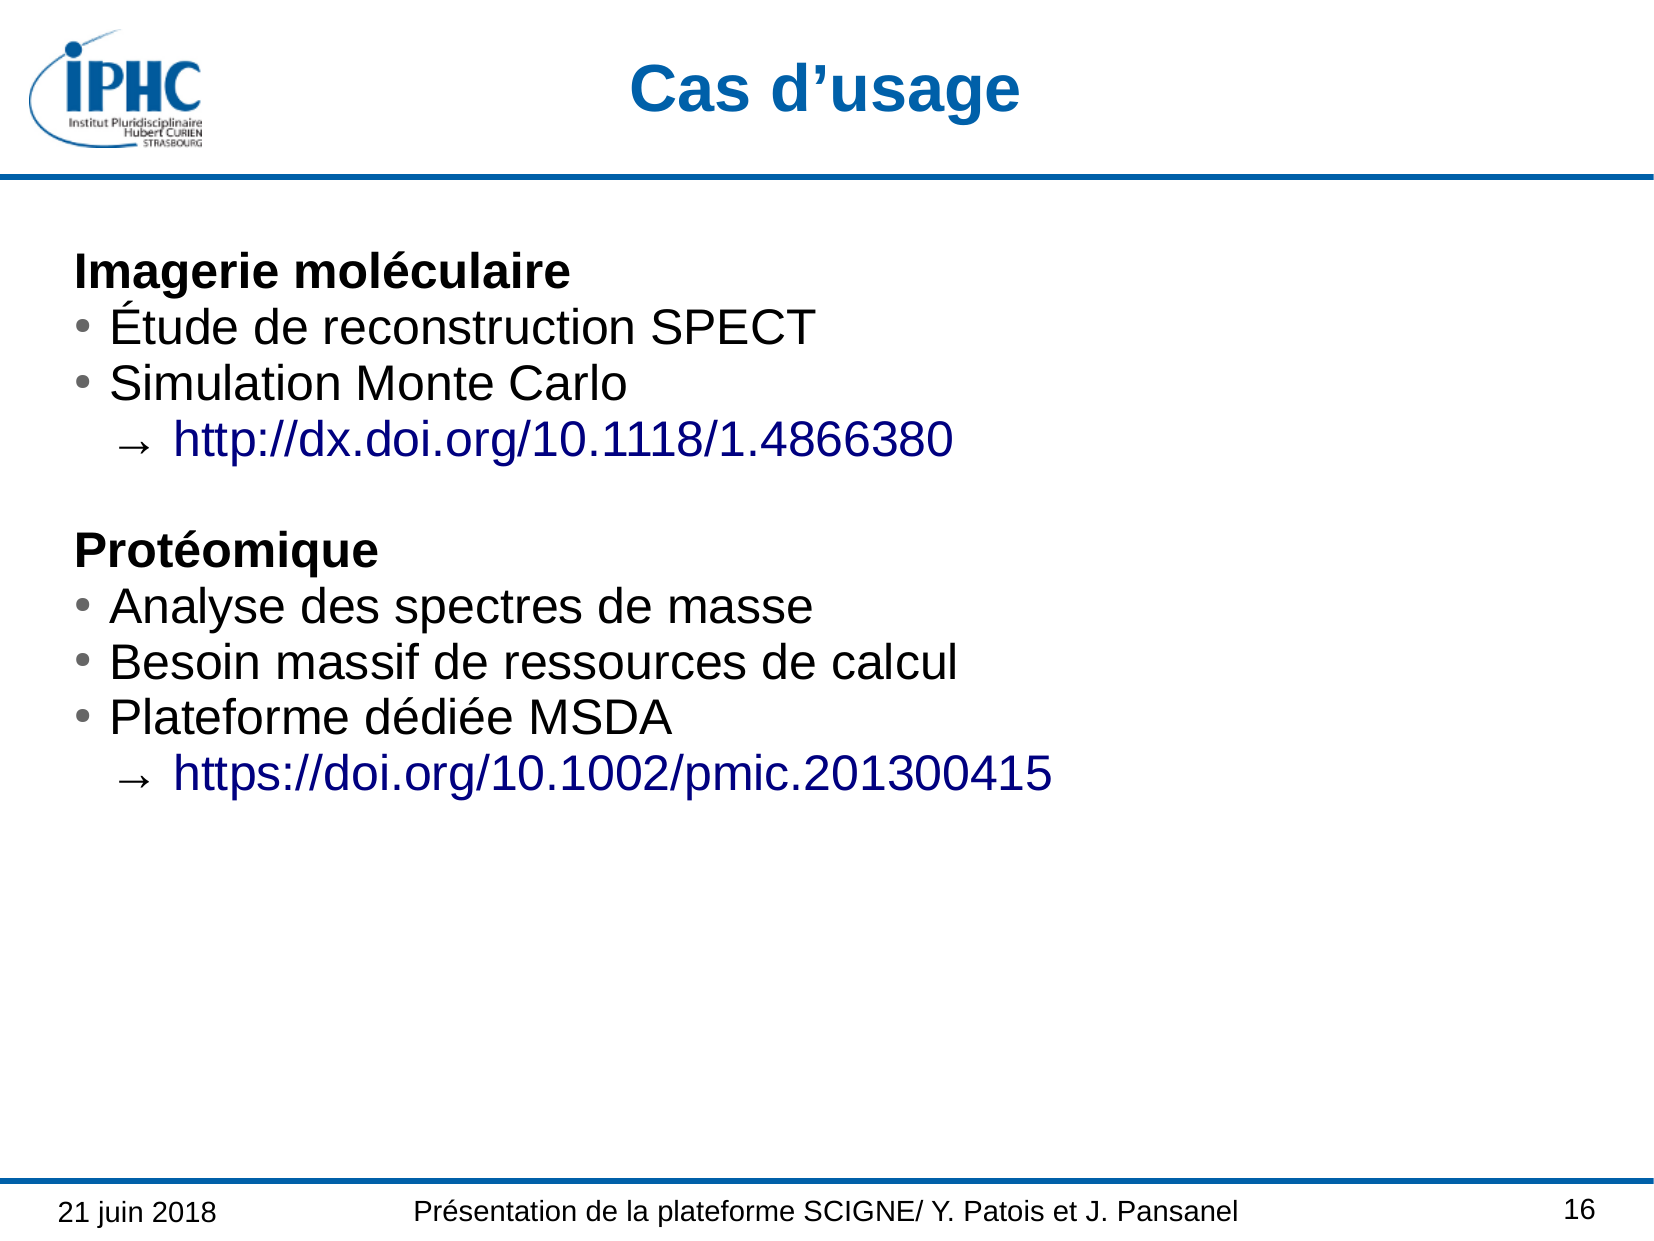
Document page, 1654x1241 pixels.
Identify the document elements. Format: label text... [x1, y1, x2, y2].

text_box Imagerie moléculaire Étude de reconstruction SPECT Simulation Monte Carlo → http://dx.doi.org/10.1118/1.4866380 Protéomique Analyse des spectres de masse Besoin massif de ressources de calcul Plateforme dédiée MSDA → https://doi.org/10.1002/pmic.201300415 [59, 236, 1595, 1032]
text_box Cas d’usage [615, 43, 1039, 134]
picture [29, 29, 202, 148]
